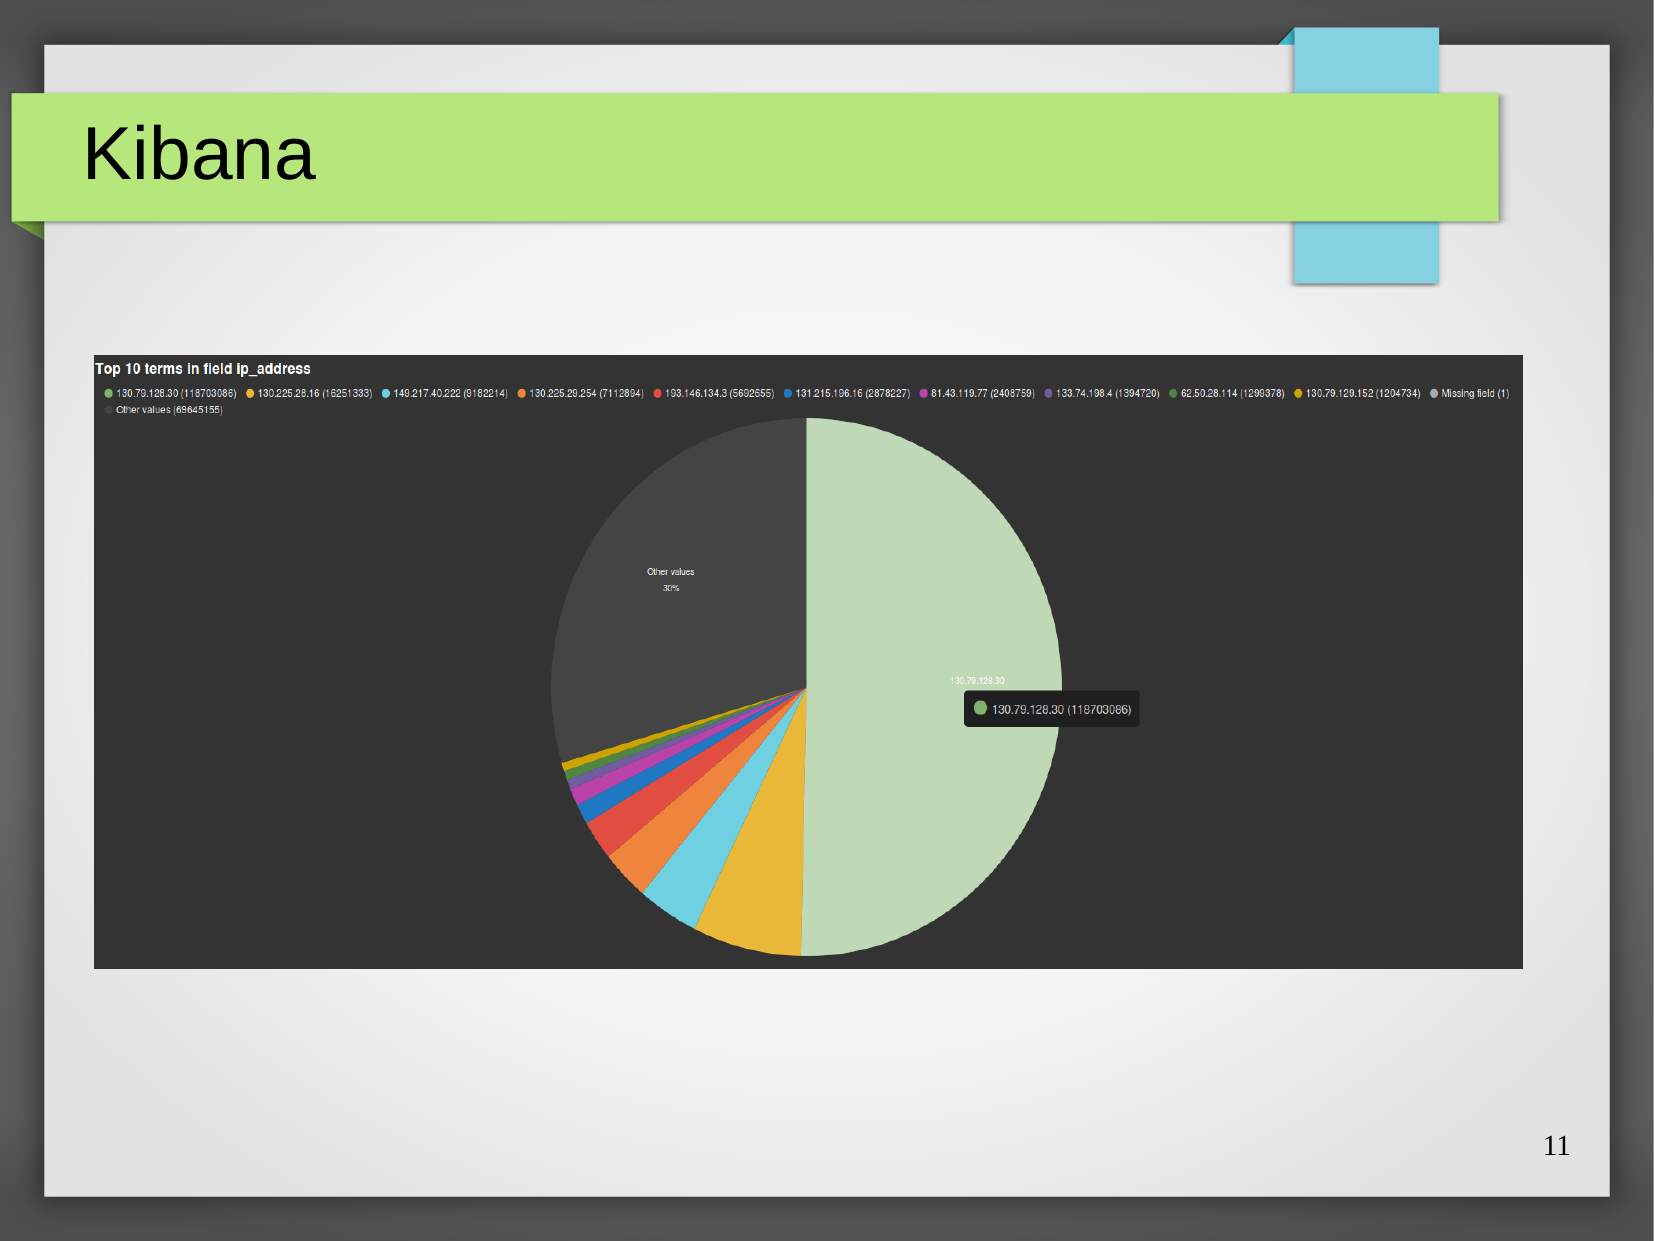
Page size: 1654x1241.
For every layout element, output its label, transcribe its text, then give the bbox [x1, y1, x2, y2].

picture [0, 0, 1654, 1241]
title Kibana [82, 94, 1264, 213]
